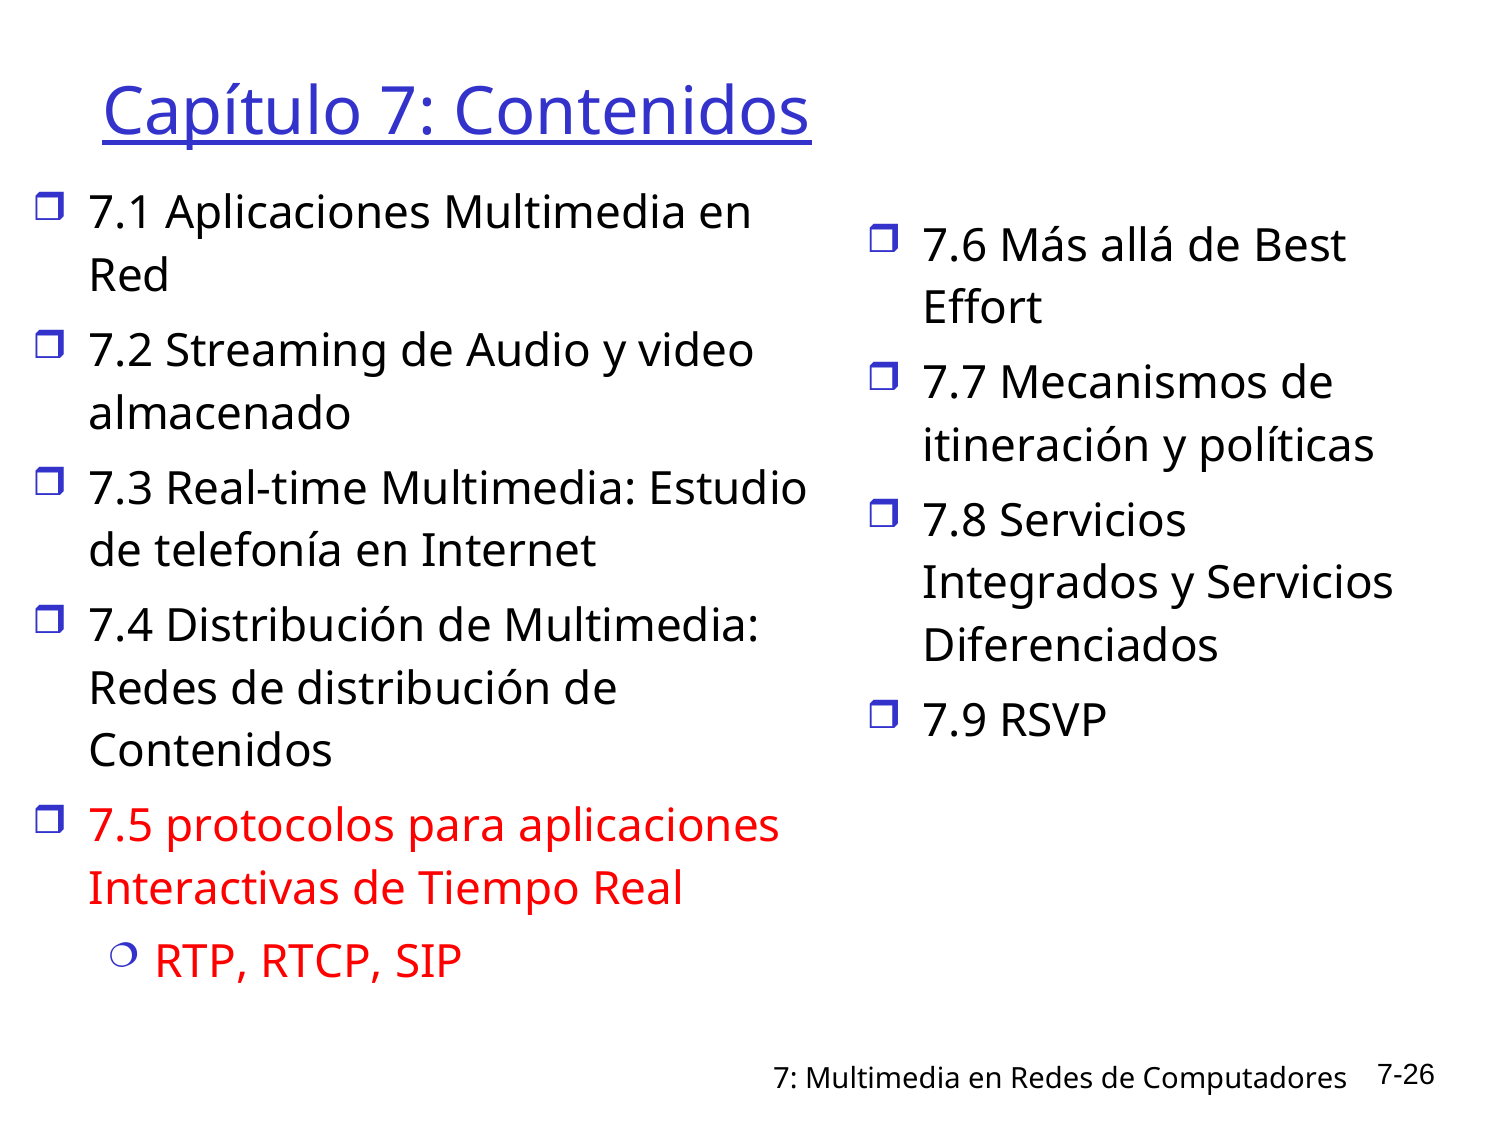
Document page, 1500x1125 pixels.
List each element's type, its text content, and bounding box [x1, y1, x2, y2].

title Capítulo 7: Contenidos [87, 37, 1363, 181]
list 7.6 Más allá de Best Effort 7.7 Mecanismos de itineración y políticas 7.8 Servicios Integrados y Servicios Diferenciados 7.9 RSVP [851, 204, 1448, 968]
list 7.1 Aplicaciones Multimedia en Red 7.2 Streaming de Audio y video almacenado 7.3 Real-time Multimedia: Estudio de telefonía en Internet 7.4 Distribución de Multimedia: Redes de distribución de Contenidos 7.5 protocolos para aplicaciones Interactivas de Tiempo Real RTP, RTCP, SIP [17, 172, 842, 978]
